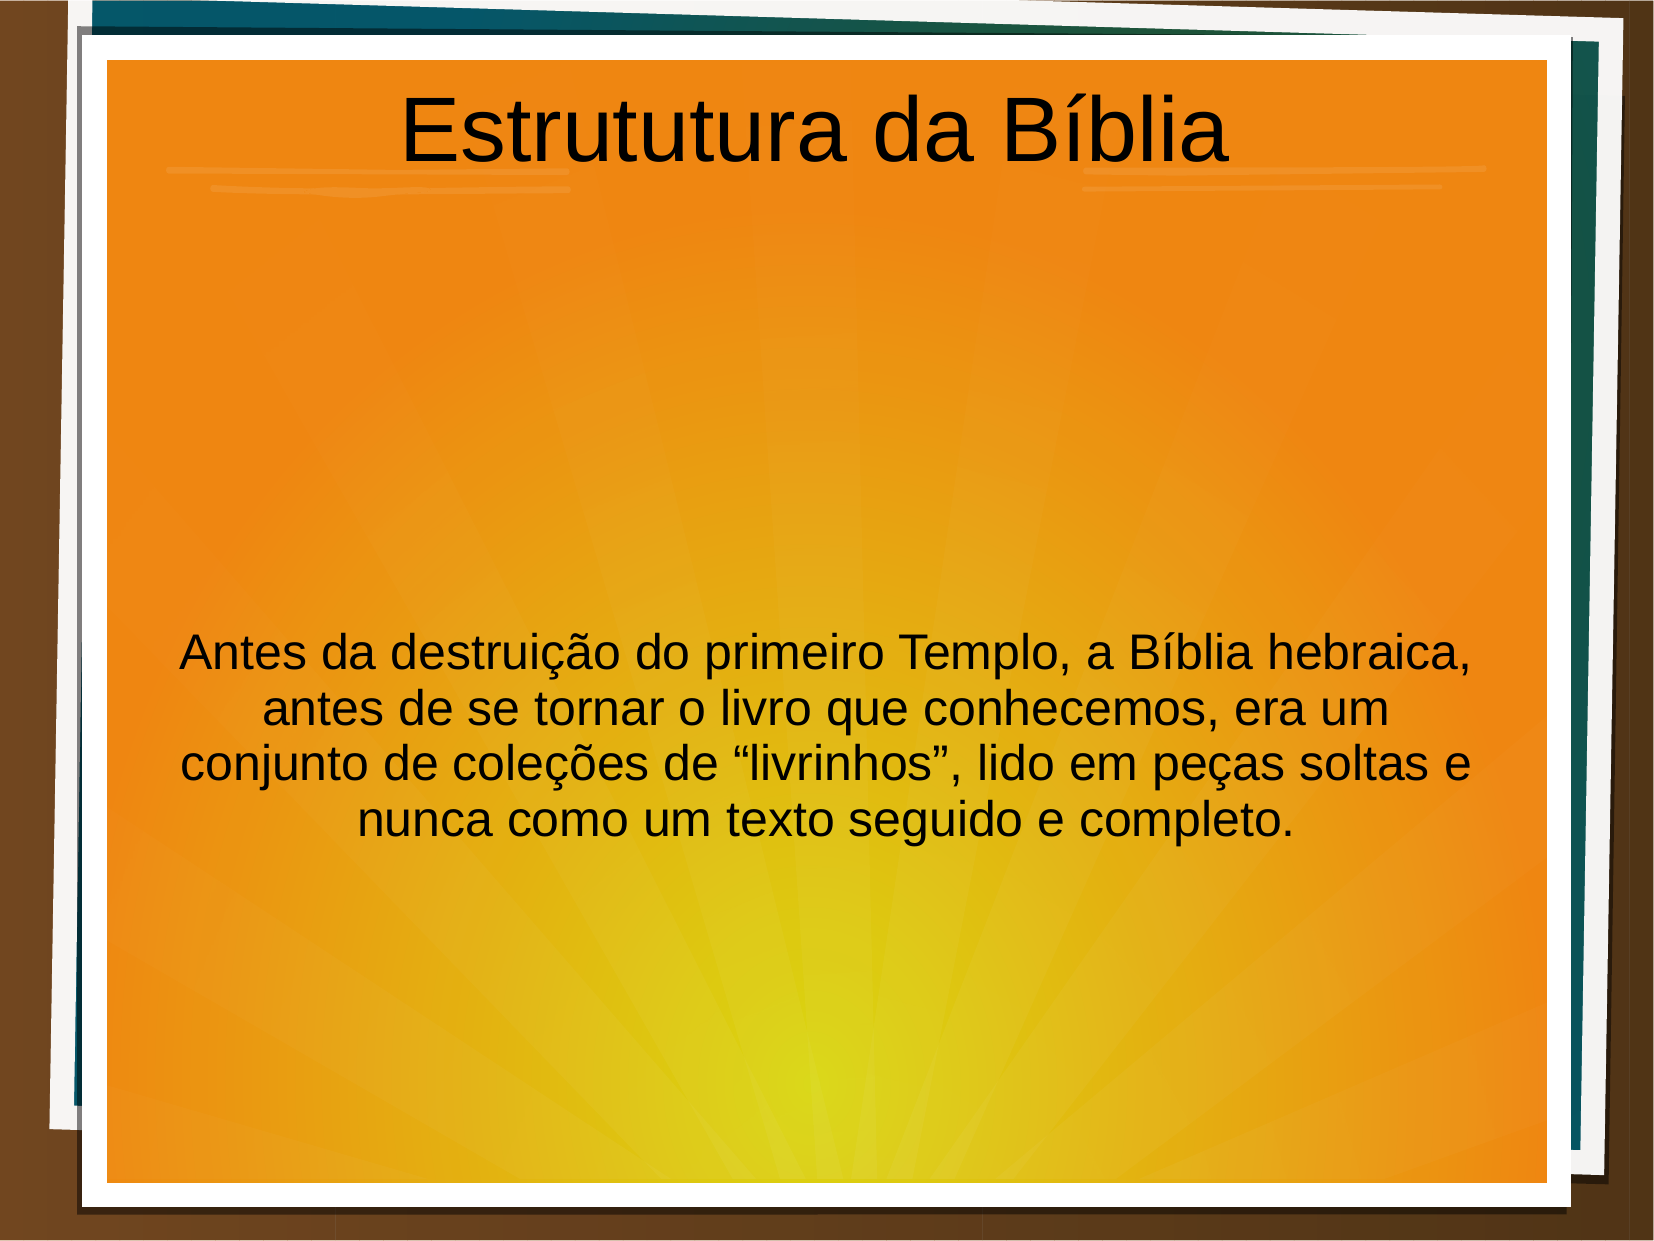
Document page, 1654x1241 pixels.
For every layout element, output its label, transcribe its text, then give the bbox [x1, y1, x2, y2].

title Estrututura da Bíblia [295, 76, 1335, 184]
subtitle Antes da destruição do primeiro Templo, a Bíblia hebraica, antes de se tornar o livro que conhecemos, era um conjunto de coleções de “livrinhos”, lido em peças soltas e nunca como um texto seguido e completo. [162, 212, 1492, 1241]
